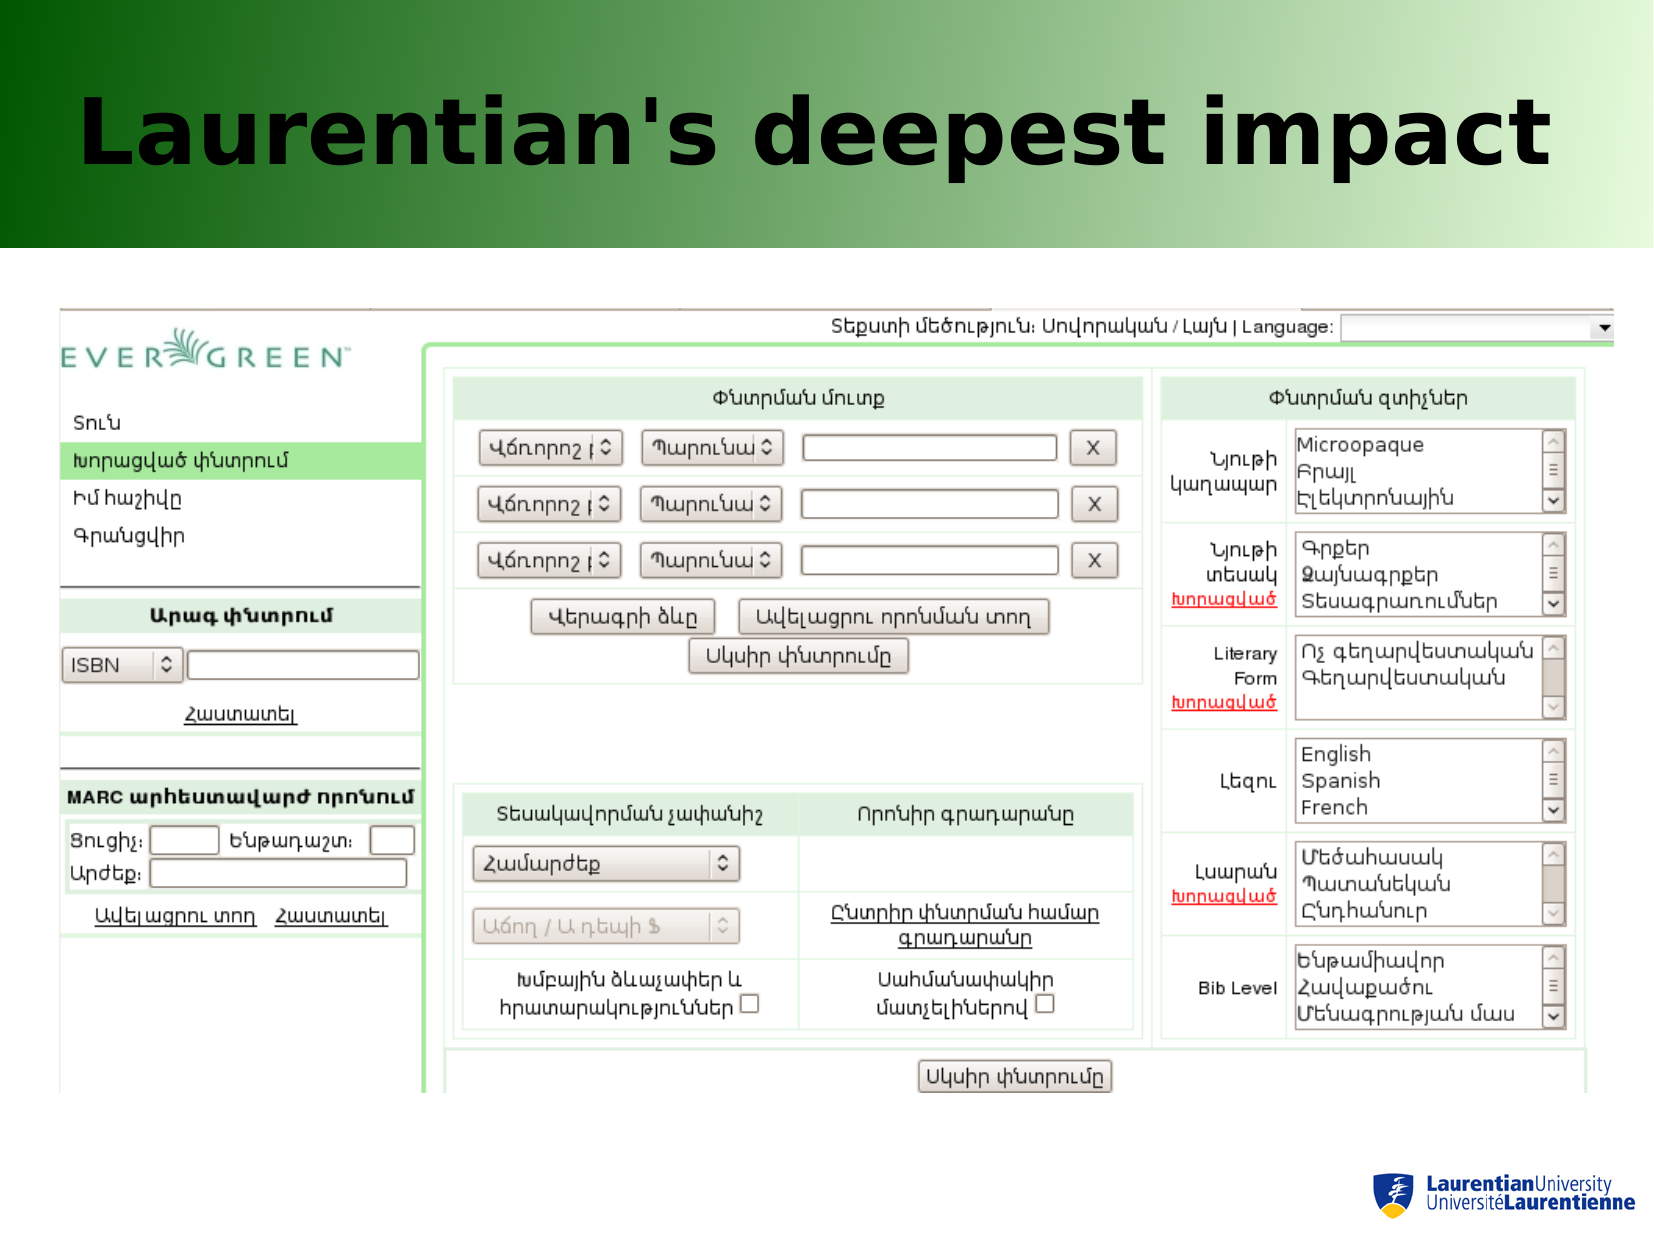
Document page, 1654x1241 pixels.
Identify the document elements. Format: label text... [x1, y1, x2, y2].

title Laurentian's deepest impact [76, 29, 1565, 237]
picture [1353, 1153, 1654, 1238]
picture [0, 0, 1654, 248]
picture [59, 308, 1614, 1093]
